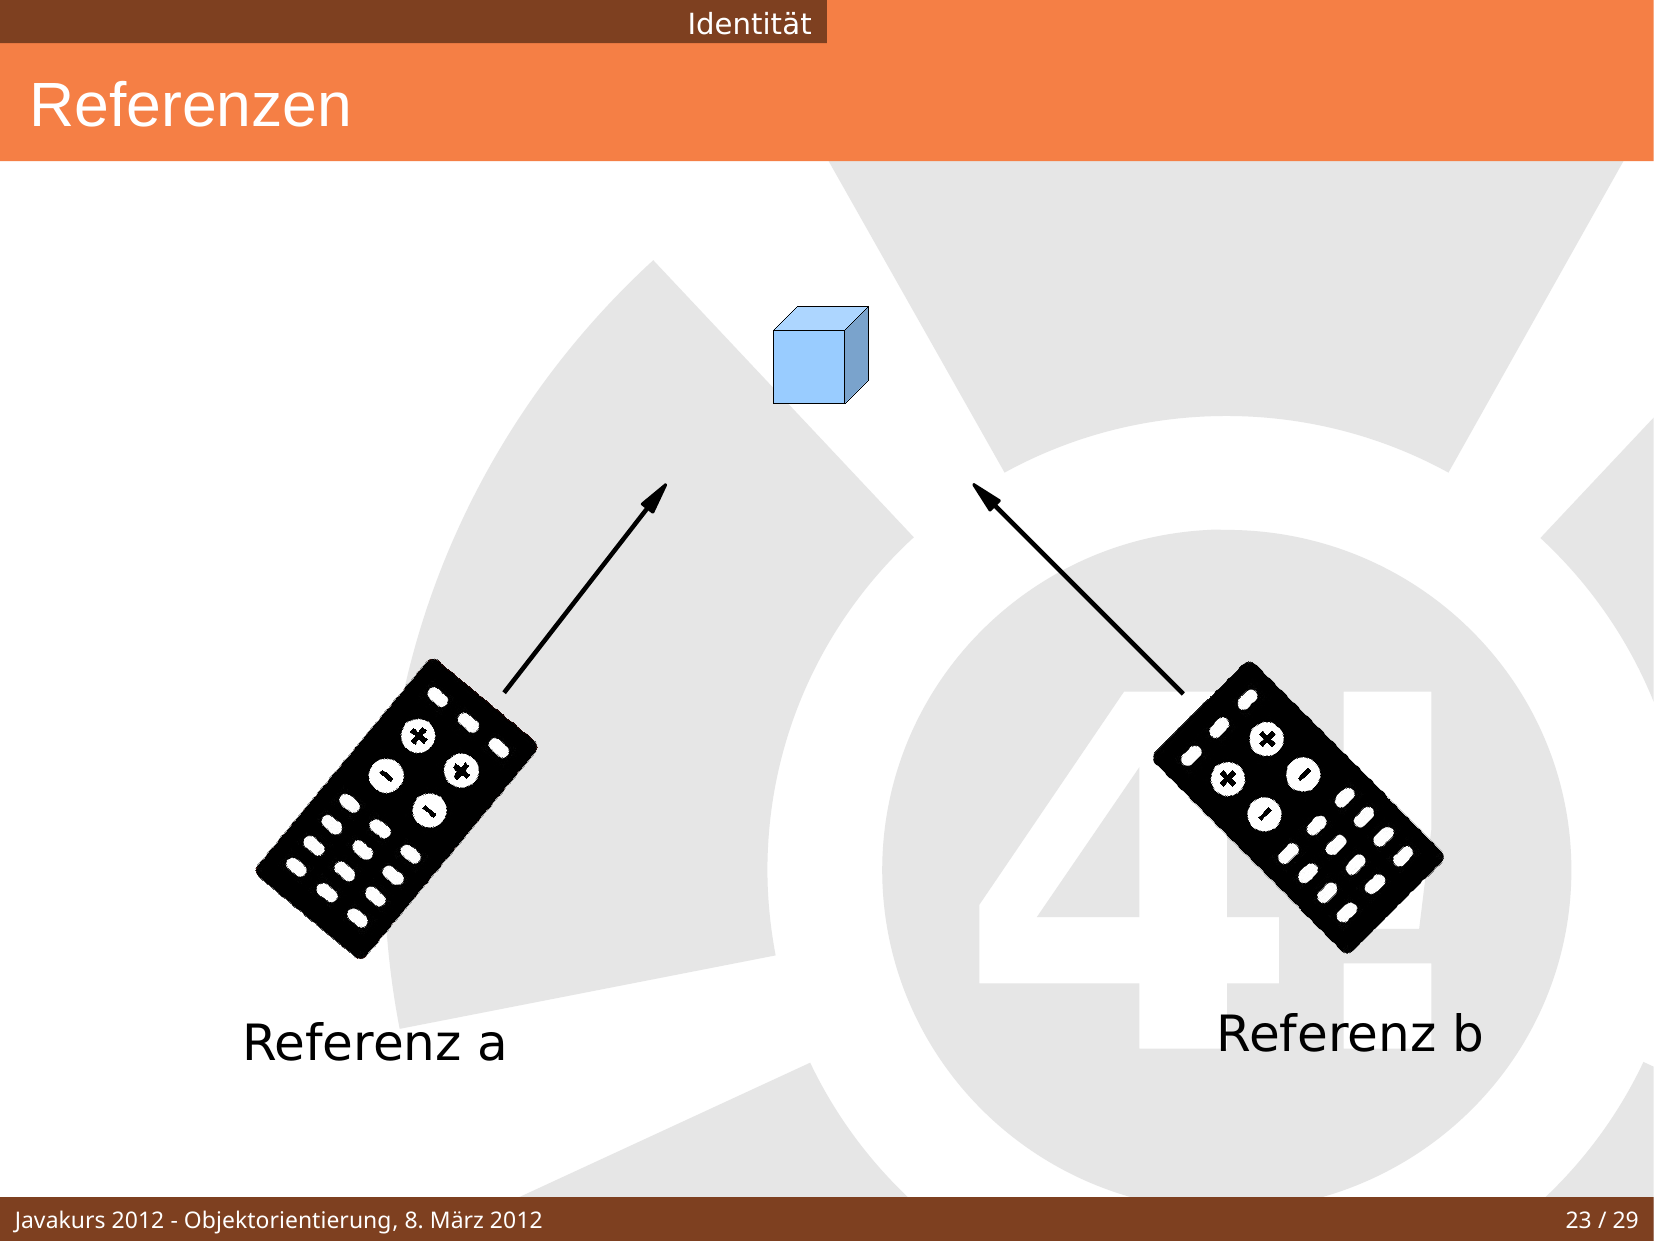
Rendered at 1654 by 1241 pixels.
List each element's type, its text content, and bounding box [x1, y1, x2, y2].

text_box [773, 306, 869, 404]
picture [1080, 589, 1483, 993]
text_box Identität [29, 0, 827, 50]
title Referenzen [29, 67, 1595, 143]
text_box [972, 483, 1185, 696]
picture [216, 583, 605, 998]
text_box [502, 483, 667, 695]
text_box Referenz b [1216, 1004, 1488, 1064]
text_box Referenz a [242, 1013, 513, 1073]
